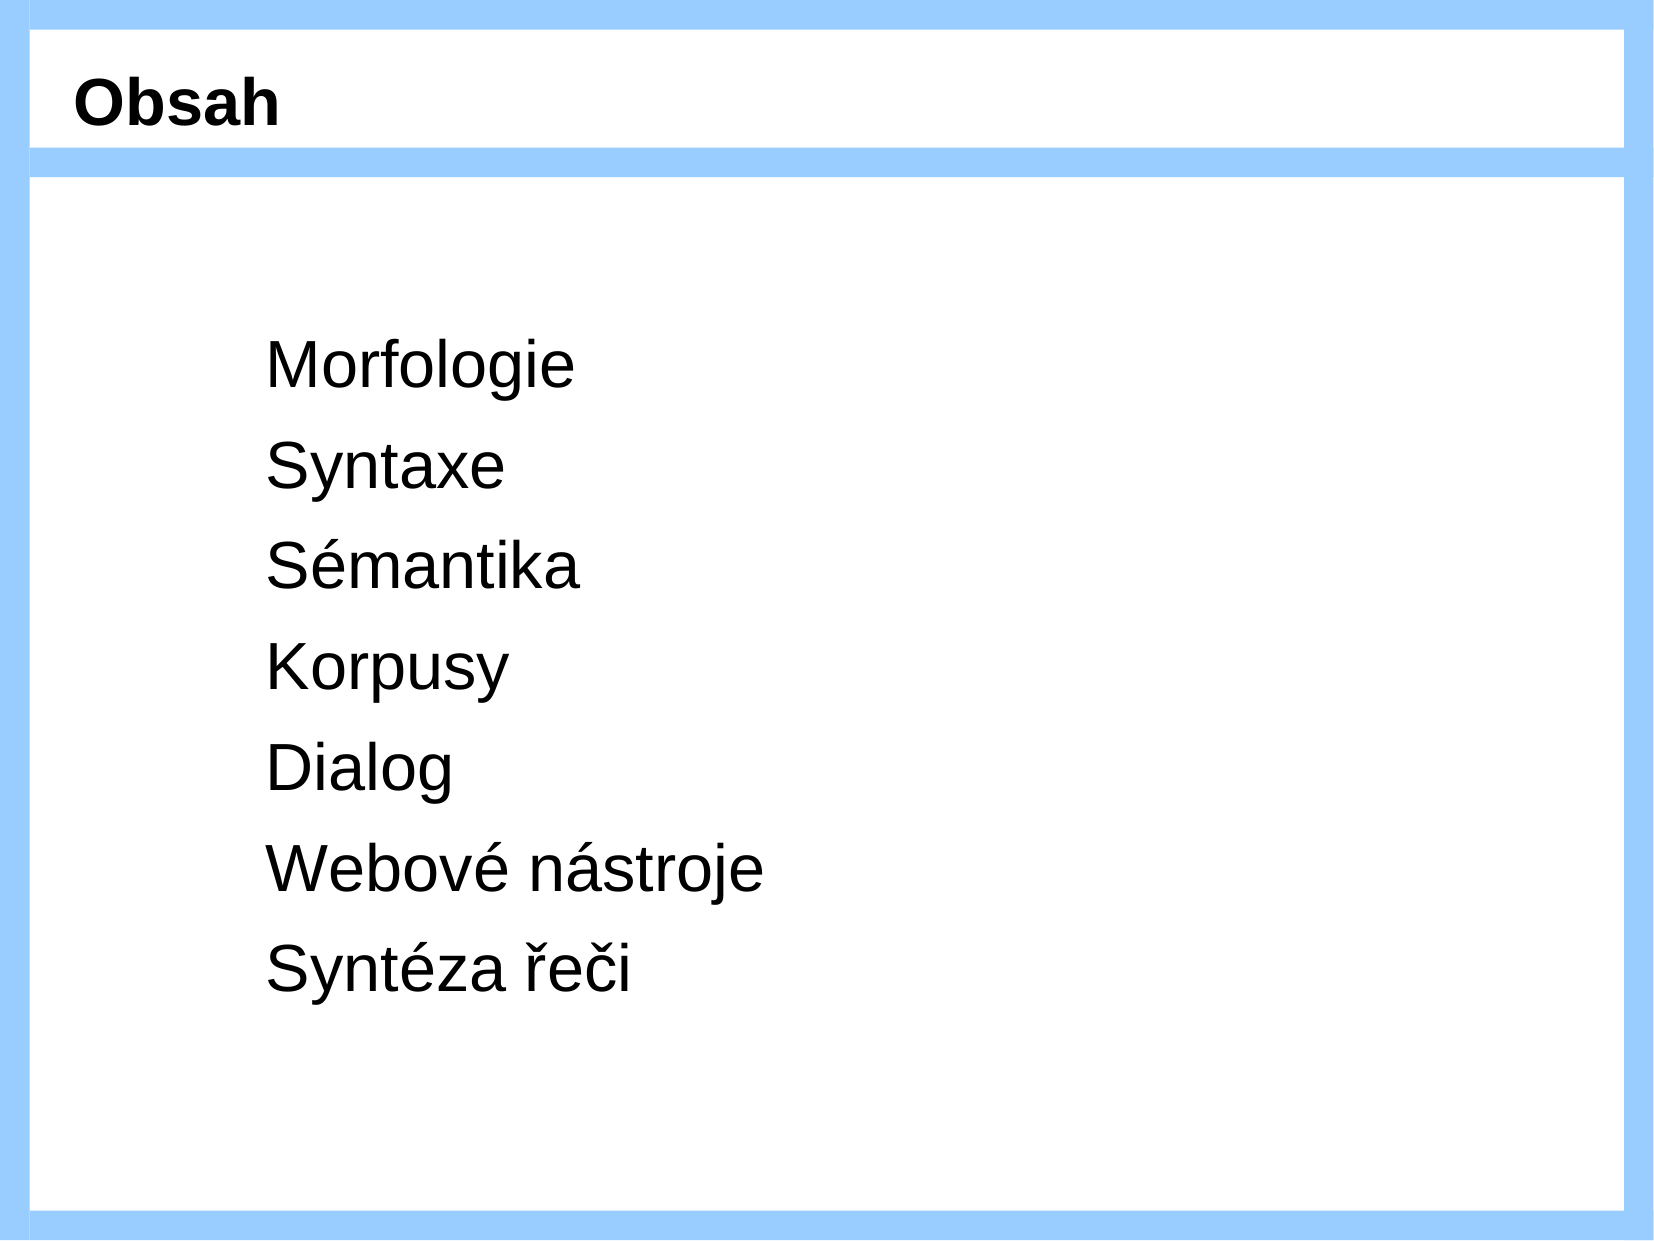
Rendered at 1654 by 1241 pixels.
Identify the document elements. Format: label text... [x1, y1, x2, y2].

text_box Obsah [59, 58, 1152, 148]
text_box Morfologie Syntaxe Sémantika Korpusy Dialog Webové nástroje Syntéza řeči [177, 295, 1477, 1041]
text_box [59, 29, 1270, 148]
